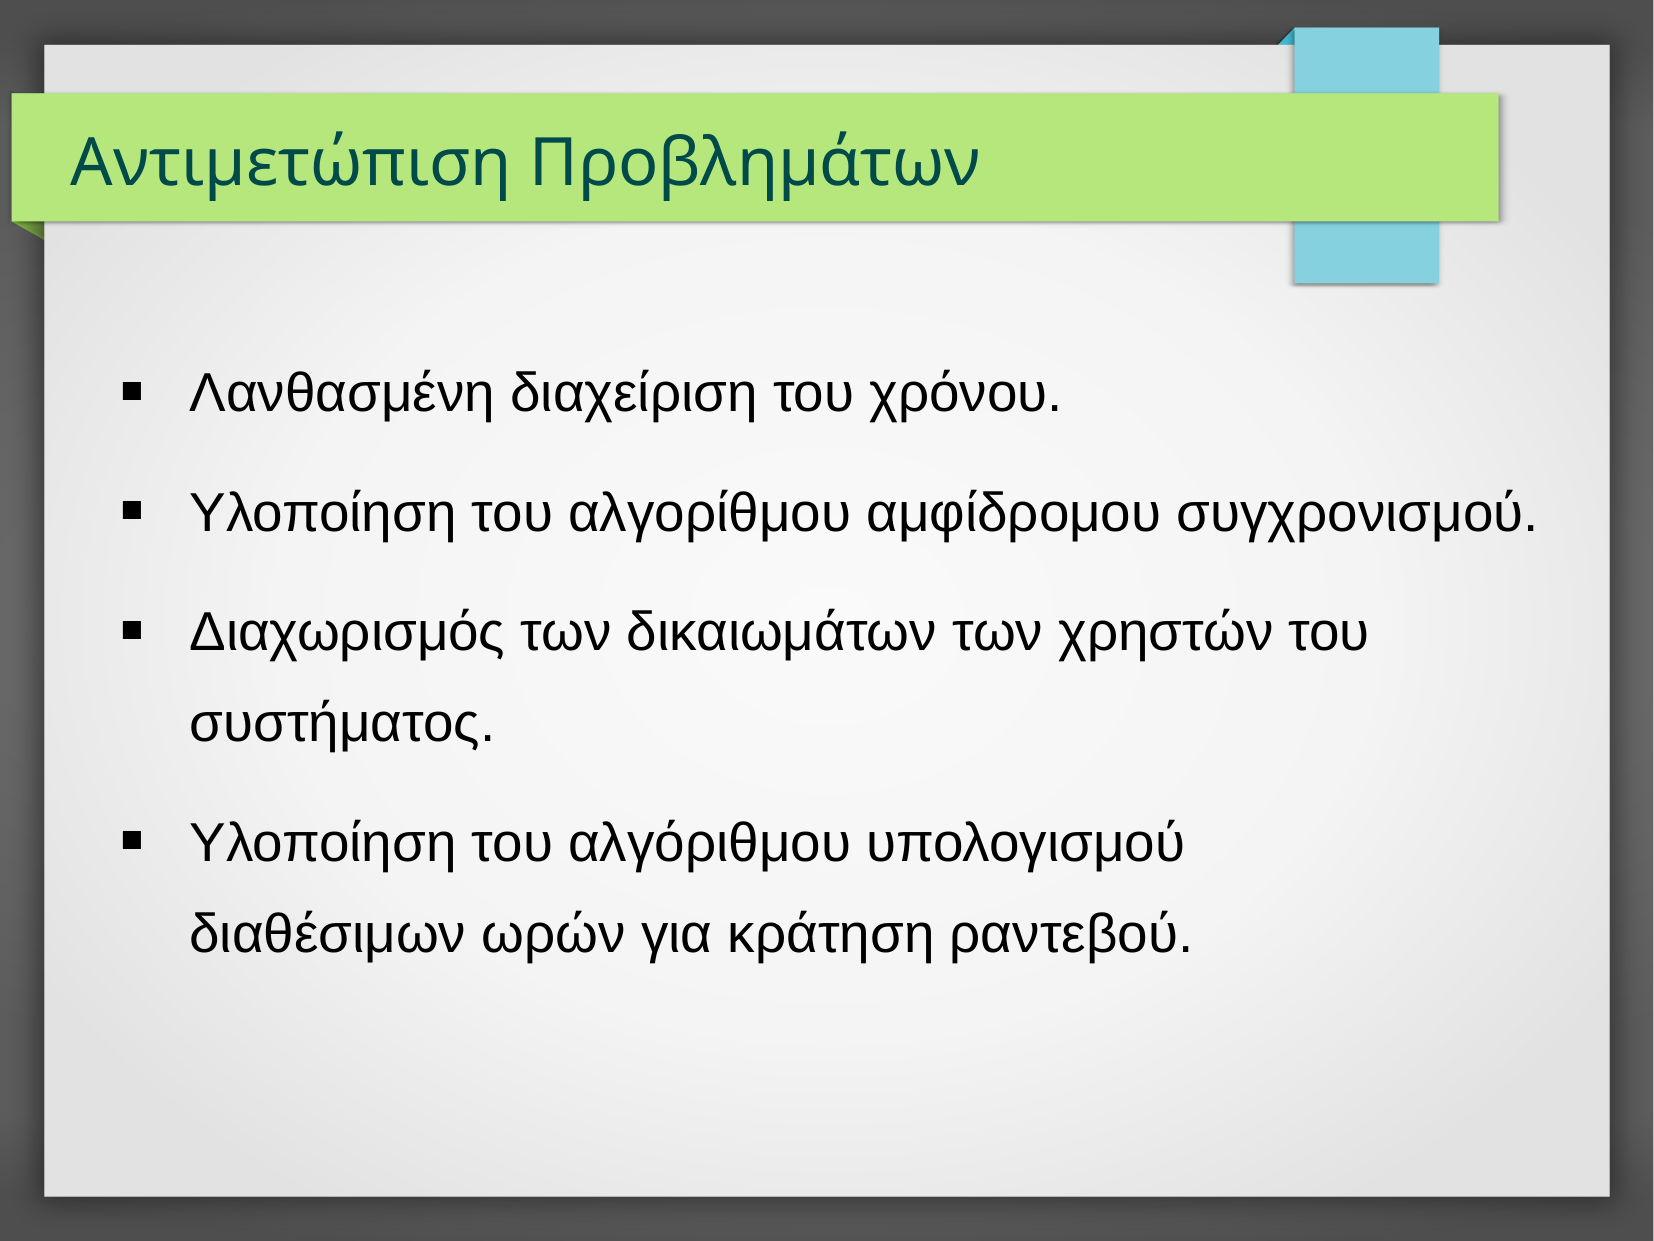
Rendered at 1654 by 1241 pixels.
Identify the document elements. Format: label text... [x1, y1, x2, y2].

title Αντιμετώπιση Προβλημάτων [70, 106, 1229, 213]
list Λανθασμένη διαχείριση του χρόνου. Υλοποίηση του αλγορίθμου αμφίδρομου συγχρονισμού. Διαχωρισμός των δικαιωμάτων των χρηστών του συστήματος. Υλοποίηση του αλγόριθμου υπολογισμού διαθέσιμων ωρών για κράτηση ραντεβού. [106, 331, 1550, 1052]
picture [0, 0, 1654, 1241]
